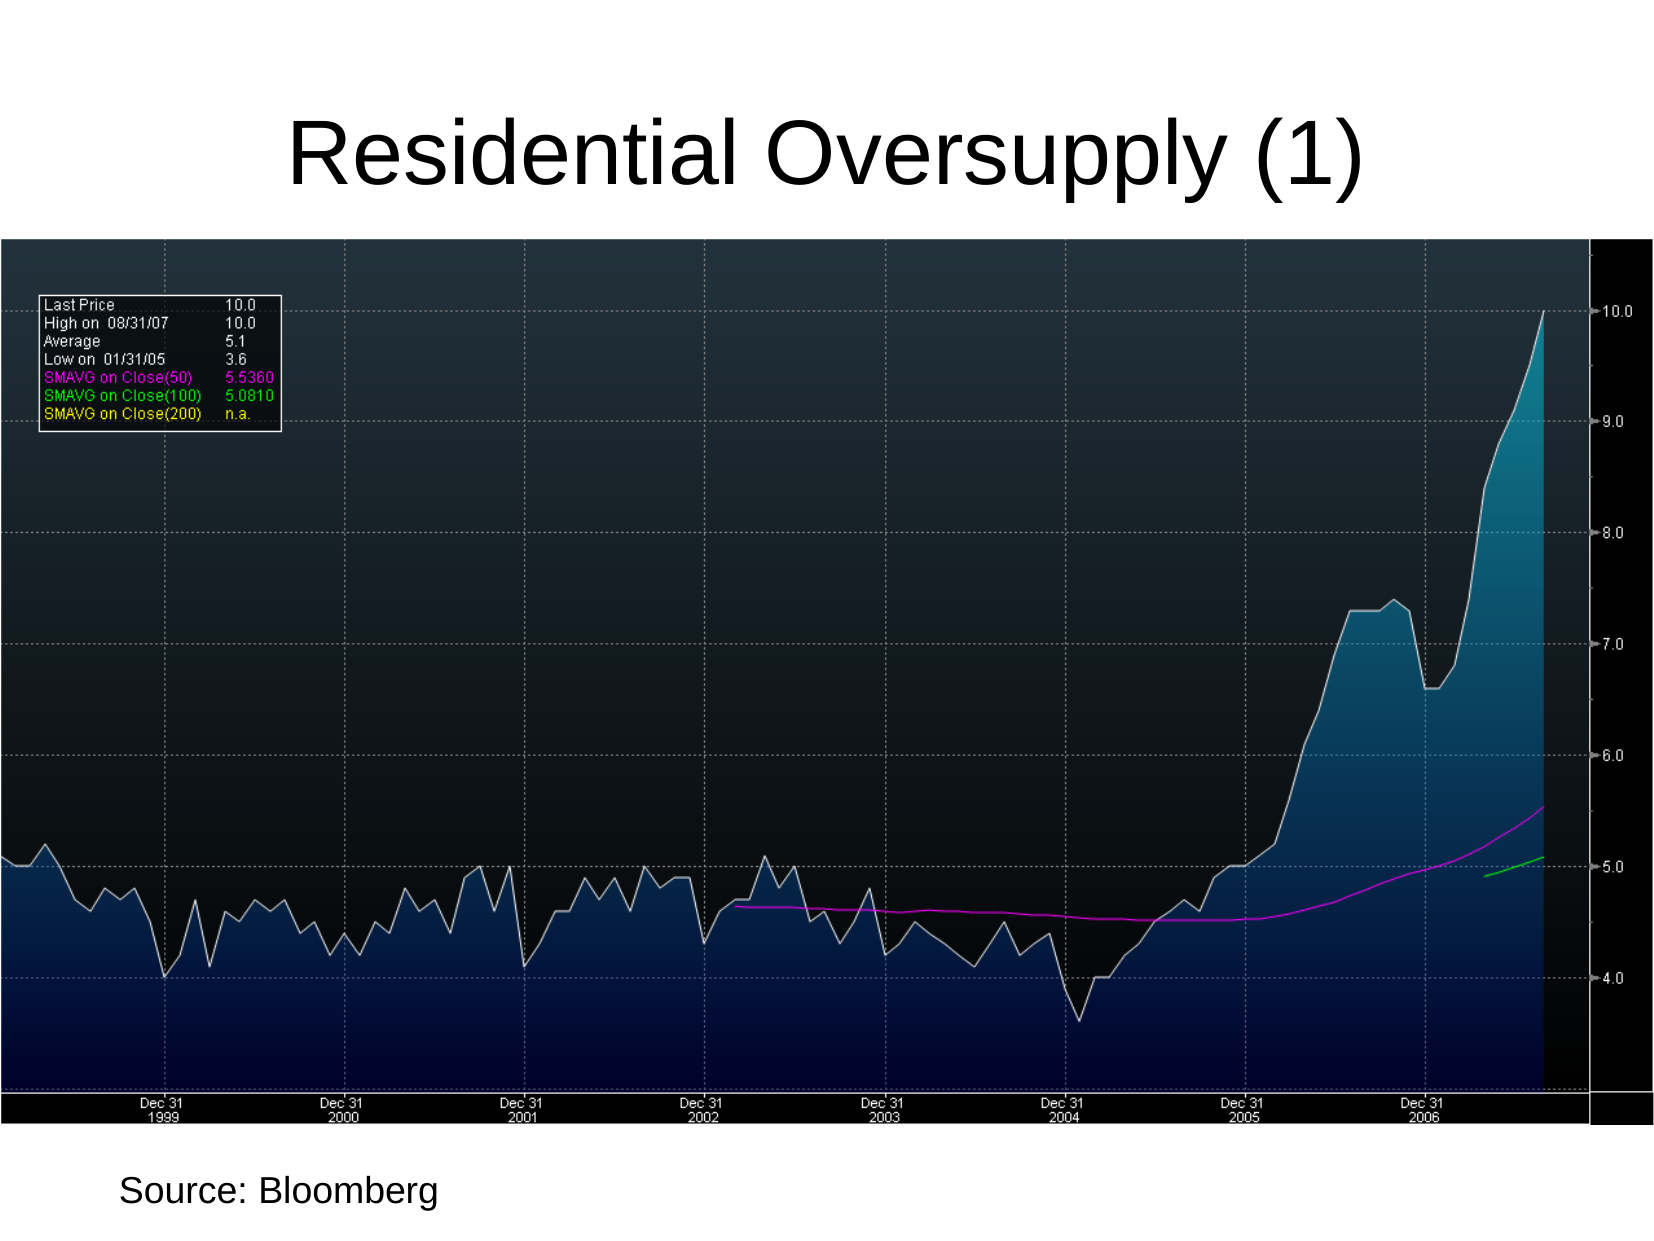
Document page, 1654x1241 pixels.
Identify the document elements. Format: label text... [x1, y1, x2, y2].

text_box Source: Bloomberg [104, 1162, 455, 1220]
picture [0, 238, 1654, 1126]
title Residential Oversupply (1) [82, 56, 1571, 238]
